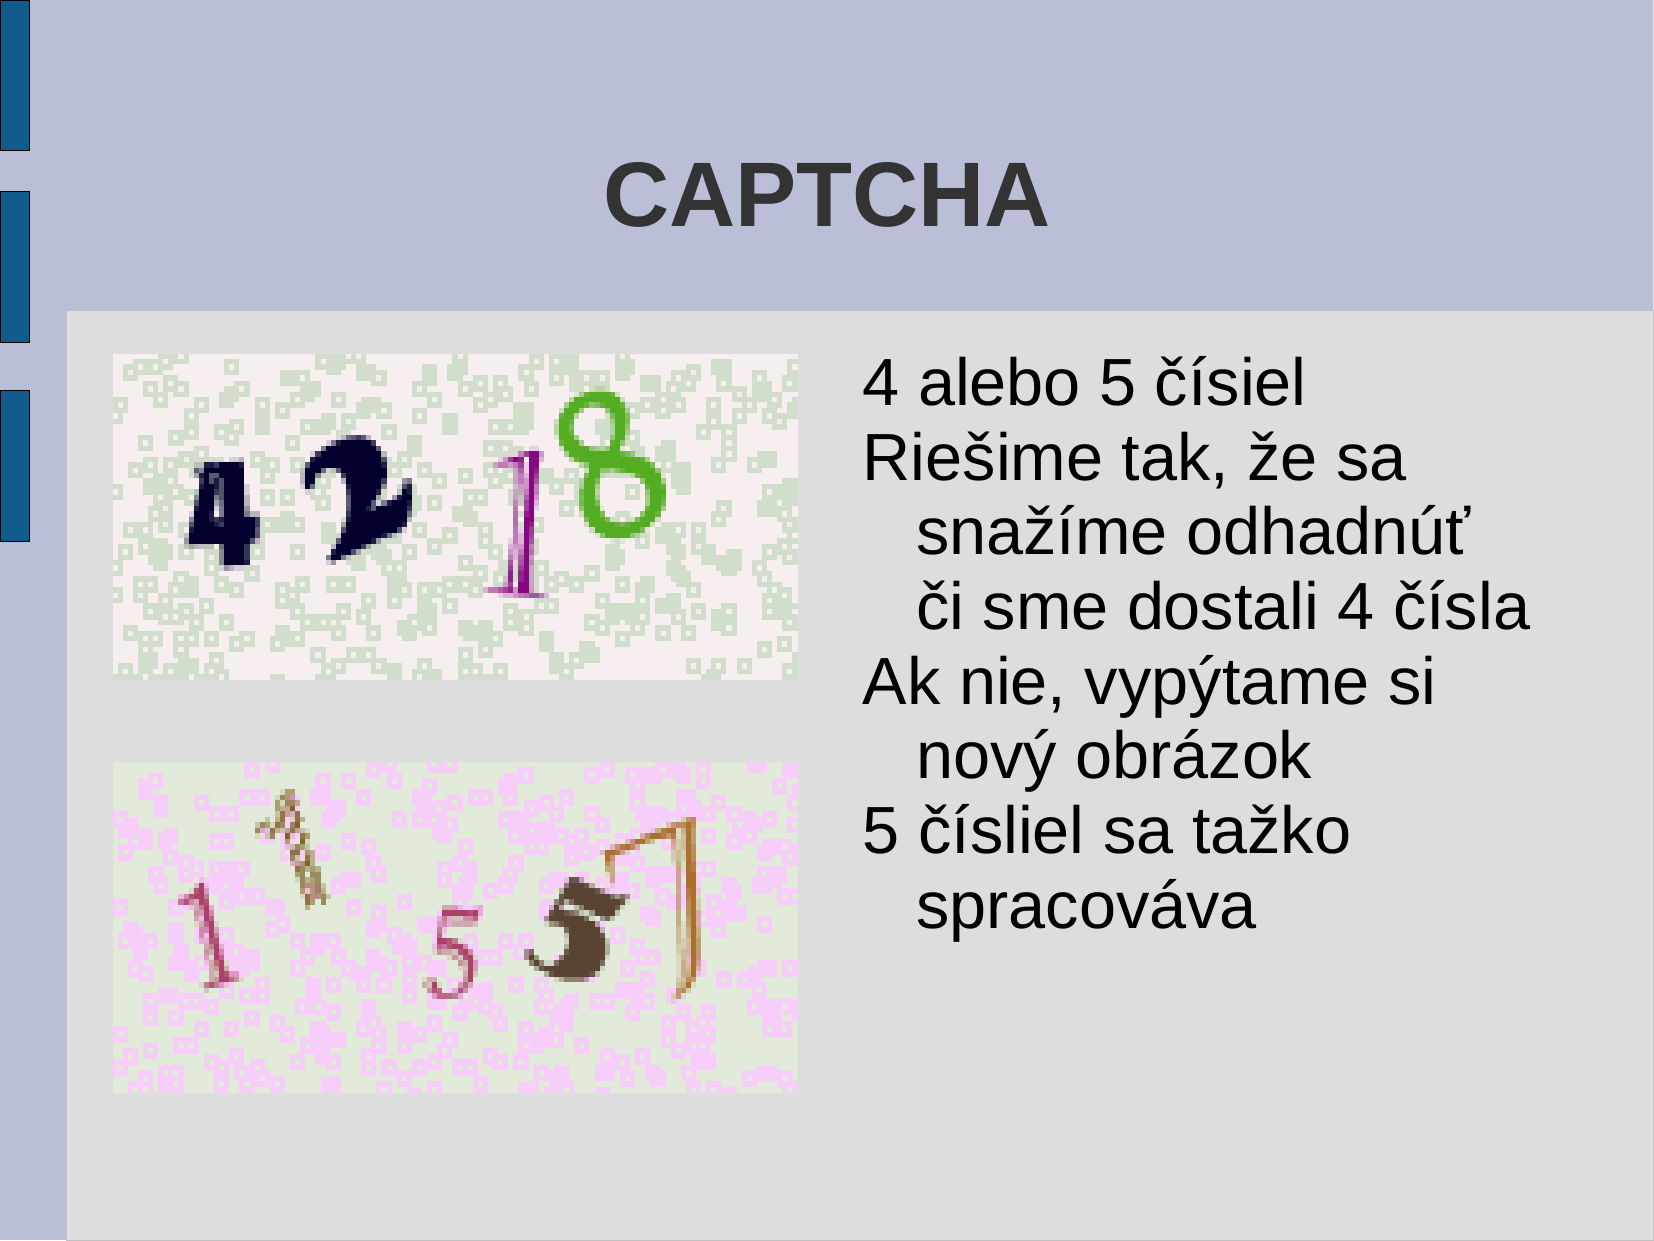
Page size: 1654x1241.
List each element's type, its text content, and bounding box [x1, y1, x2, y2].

picture [113, 762, 798, 1093]
list 4 alebo 5 čísiel Riešime tak, že sa snažíme odhadnúť či sme dostali 4 čísla Ak nie, vypýtame si nový obrázok 5 čísliel sa tažko spracováva [845, 344, 1535, 1127]
picture [113, 354, 798, 680]
title CAPTCHA [121, 91, 1534, 299]
